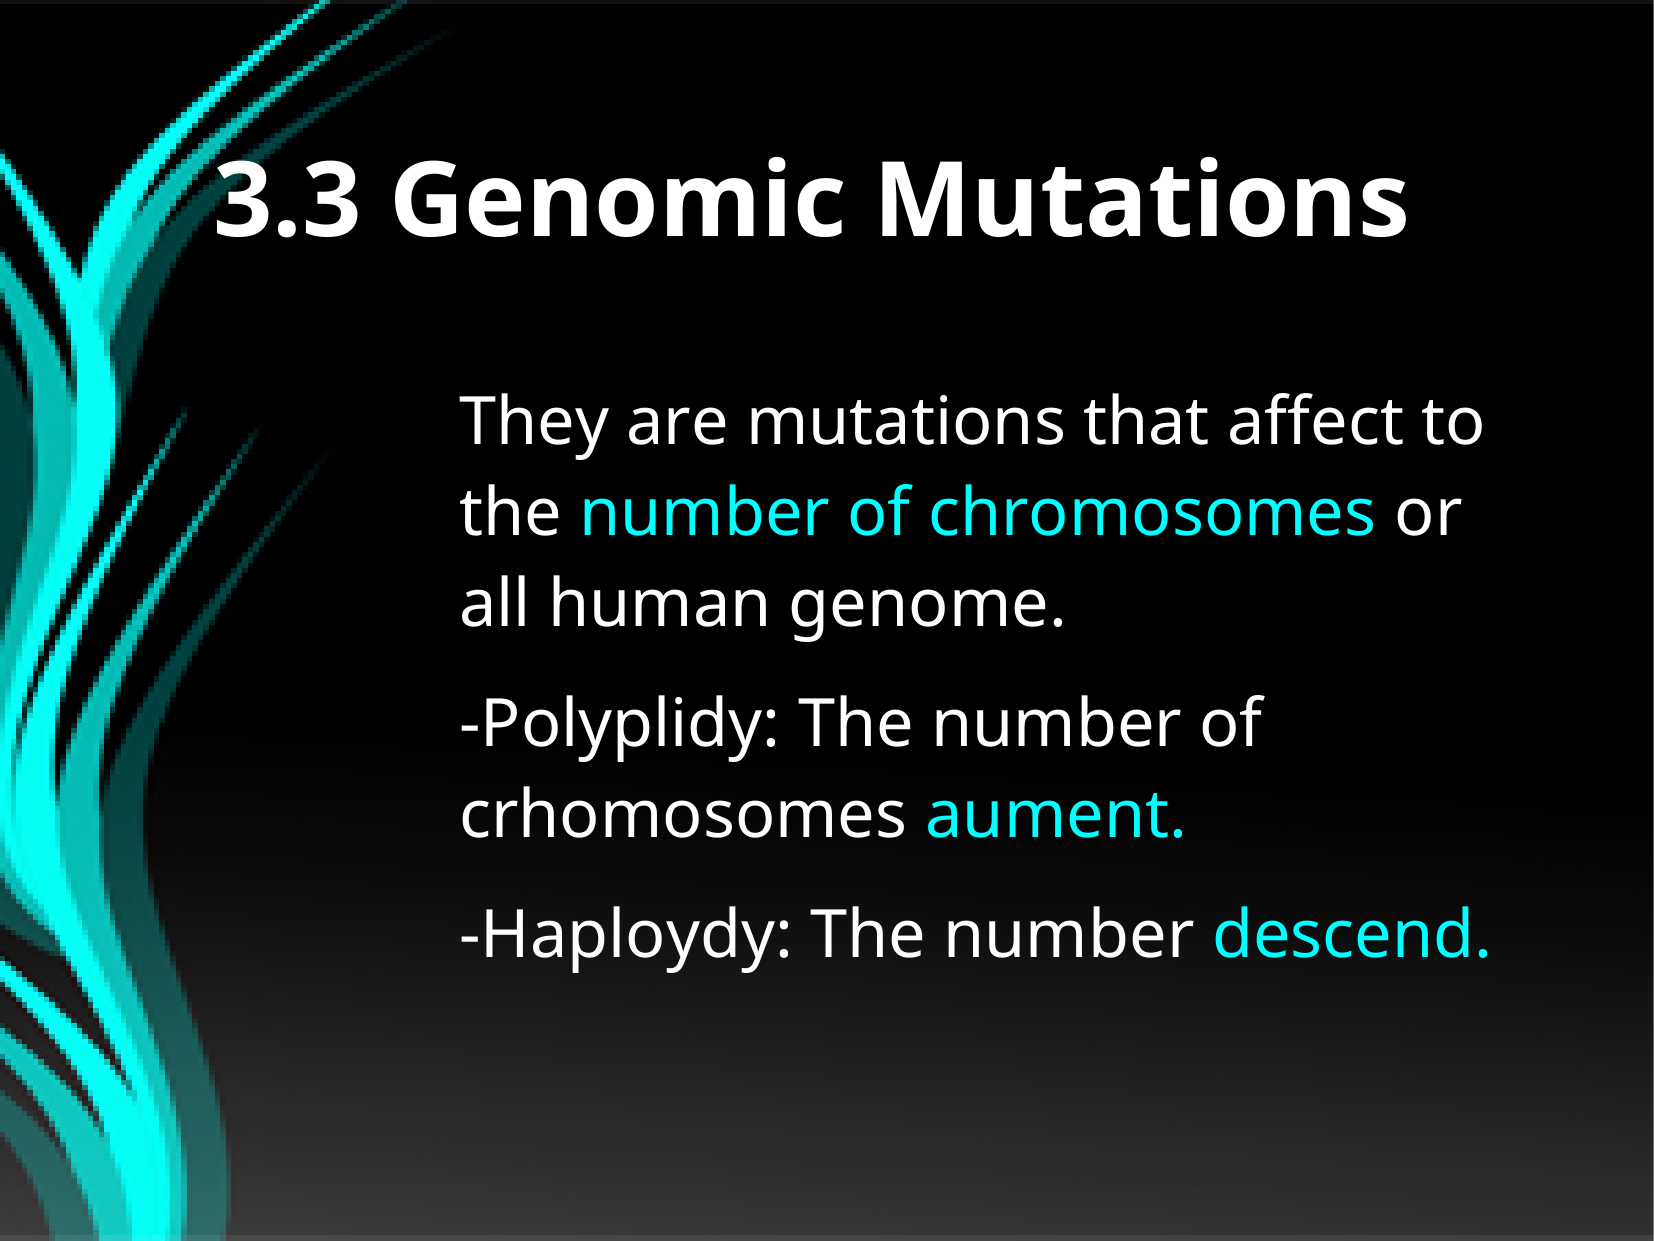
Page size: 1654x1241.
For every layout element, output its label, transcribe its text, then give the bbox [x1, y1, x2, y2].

picture [0, 0, 1654, 1241]
list They are mutations that affect to the number of chromosomes or all human genome. -Polyplidy: The number of crhomosomes aument. -Haploydy: The number descend. [388, 373, 1551, 1031]
title 3.3 Genomic Mutations [118, 112, 1506, 281]
